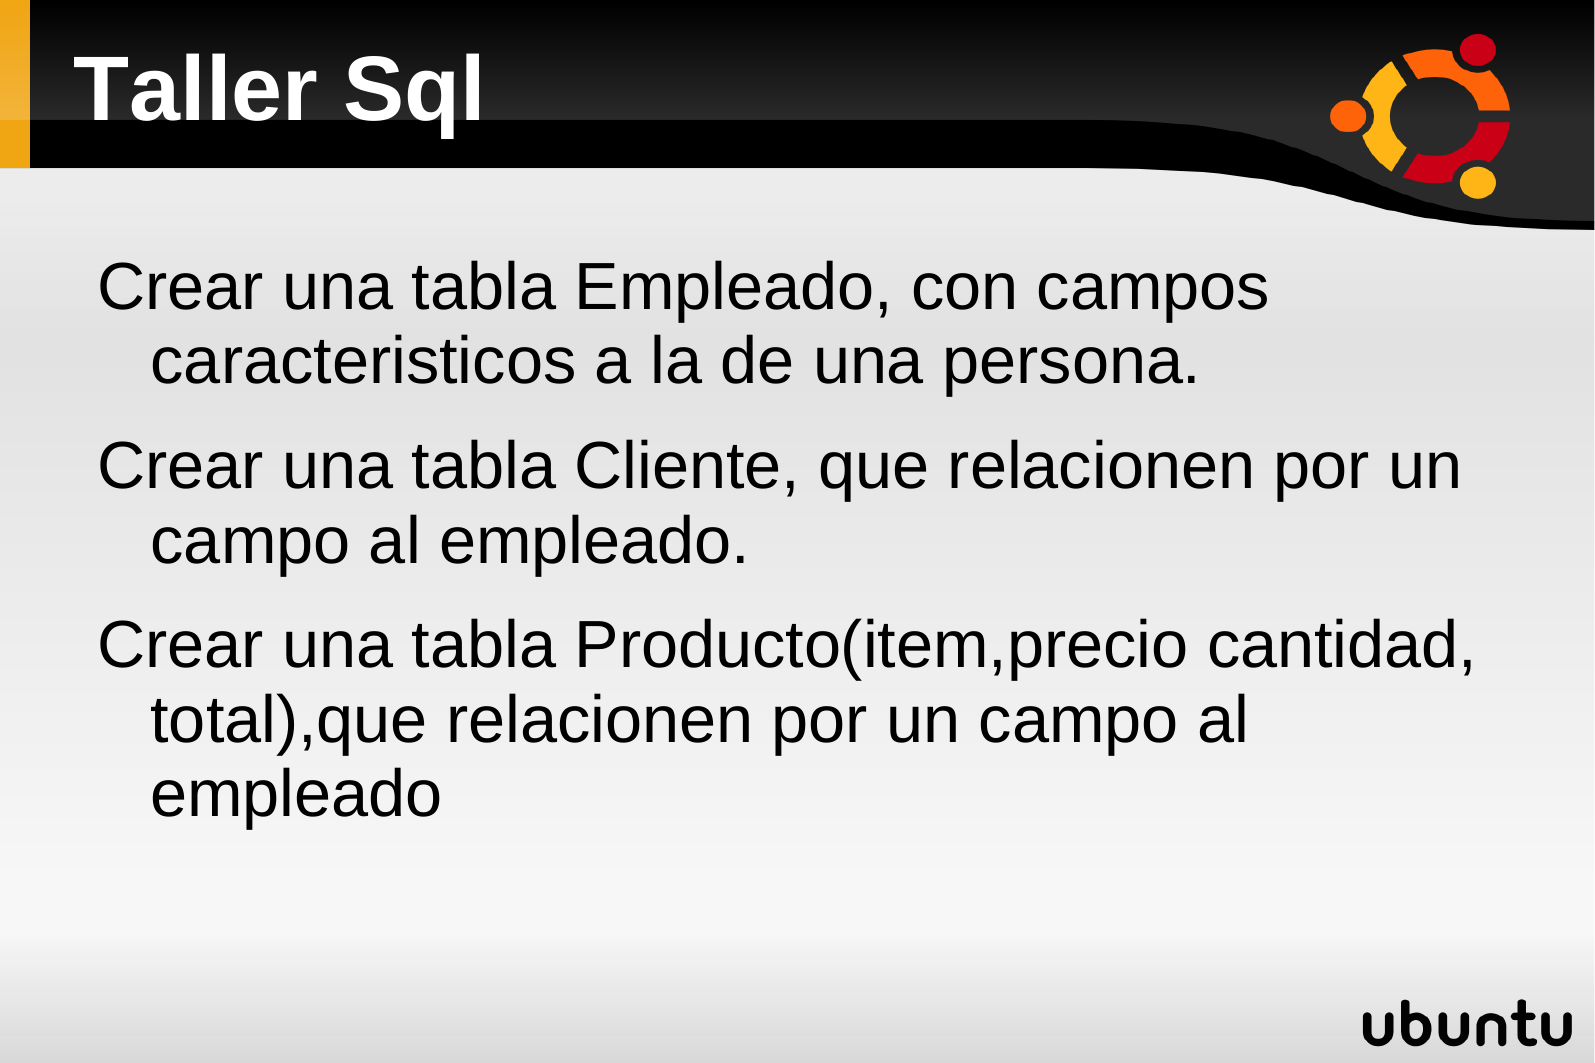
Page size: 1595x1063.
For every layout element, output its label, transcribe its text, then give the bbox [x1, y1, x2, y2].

title Taller Sql [74, 0, 1510, 178]
picture [0, 0, 1595, 1063]
list Crear una tabla Empleado, con campos caracteristicos a la de una persona. Crear una tabla Cliente, que relacionen por un campo al empleado. Crear una tabla Producto(item,precio cantidad, total),que relacionen por un campo al empleado [79, 248, 1515, 936]
